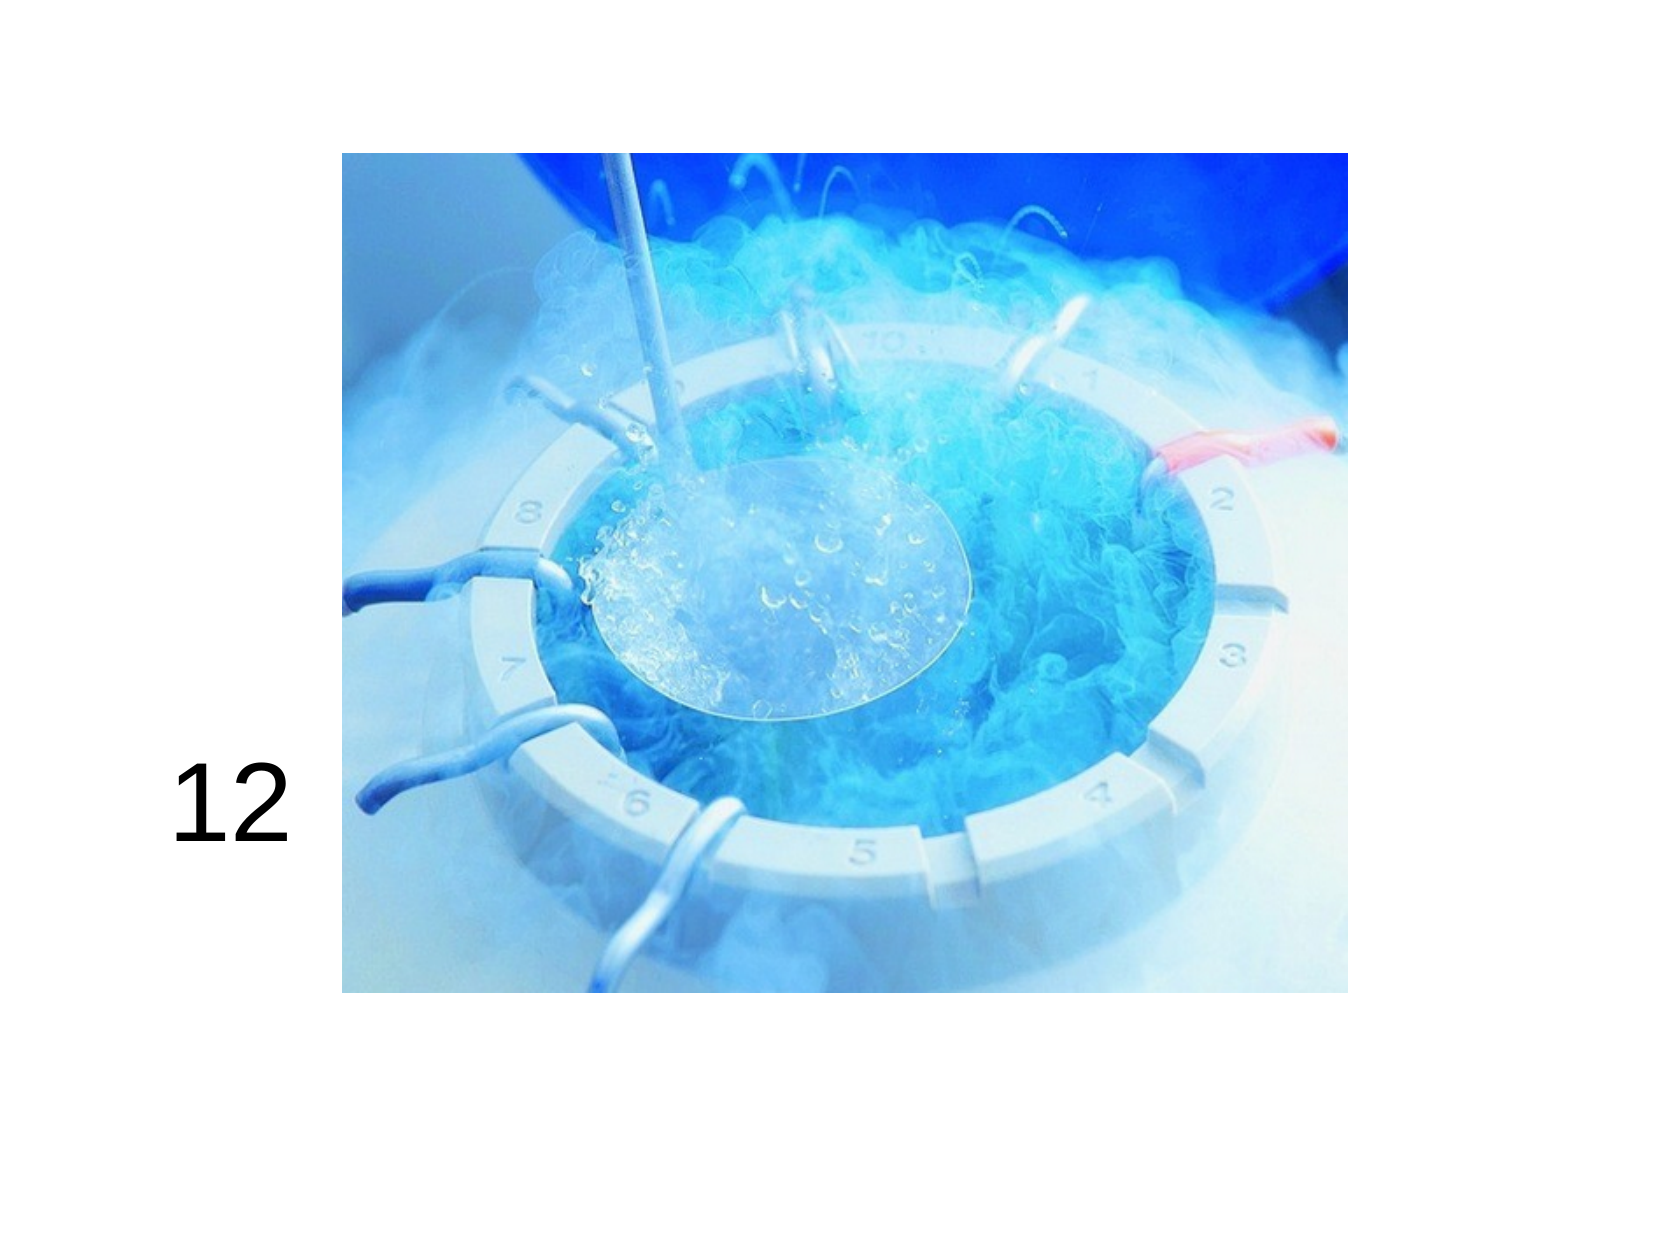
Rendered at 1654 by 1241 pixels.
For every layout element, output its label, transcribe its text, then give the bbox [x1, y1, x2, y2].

text_box 12 [153, 732, 355, 873]
picture [342, 153, 1348, 993]
